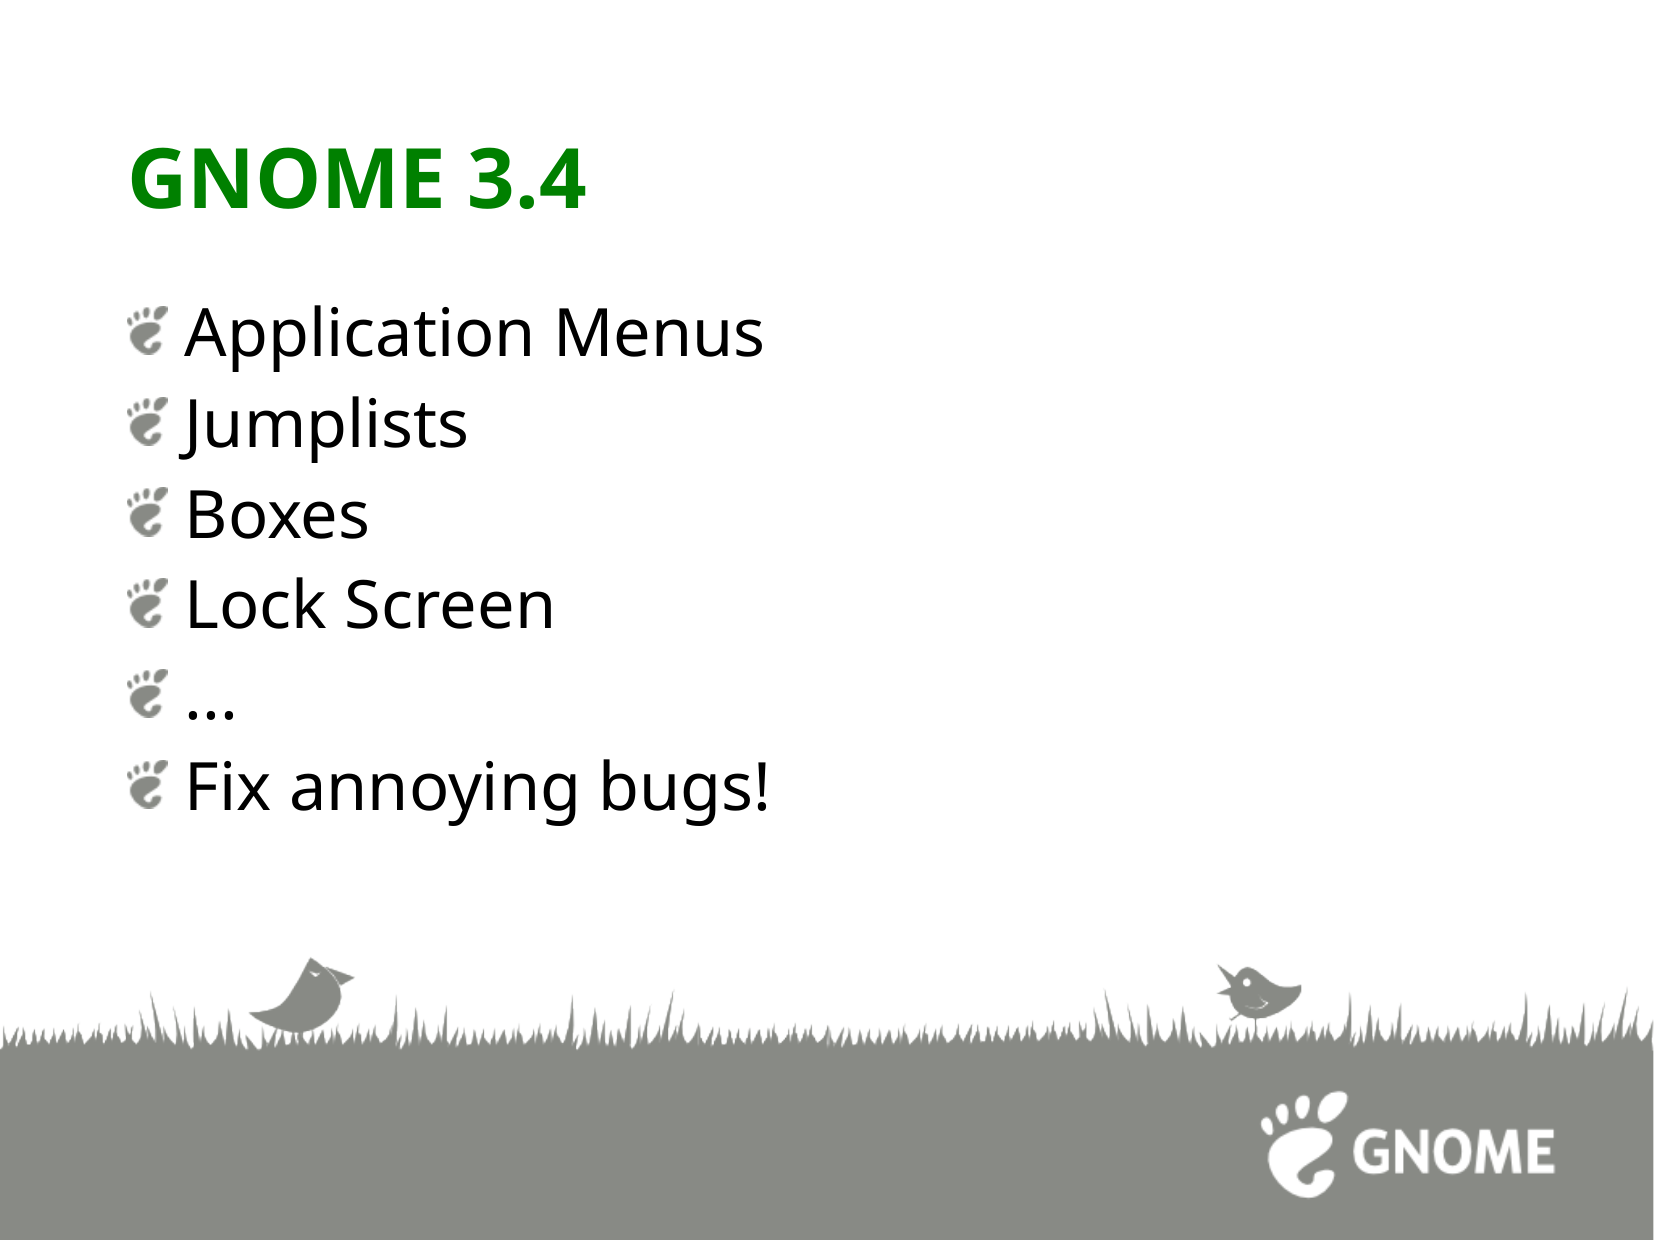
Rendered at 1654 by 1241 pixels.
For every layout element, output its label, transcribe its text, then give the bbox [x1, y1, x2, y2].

text_box Application Menus Jumplists Boxes Lock Screen ... Fix annoying bugs! [112, 277, 1276, 760]
text_box GNOME 3.4 [112, 112, 1276, 226]
picture [0, 0, 1654, 1241]
